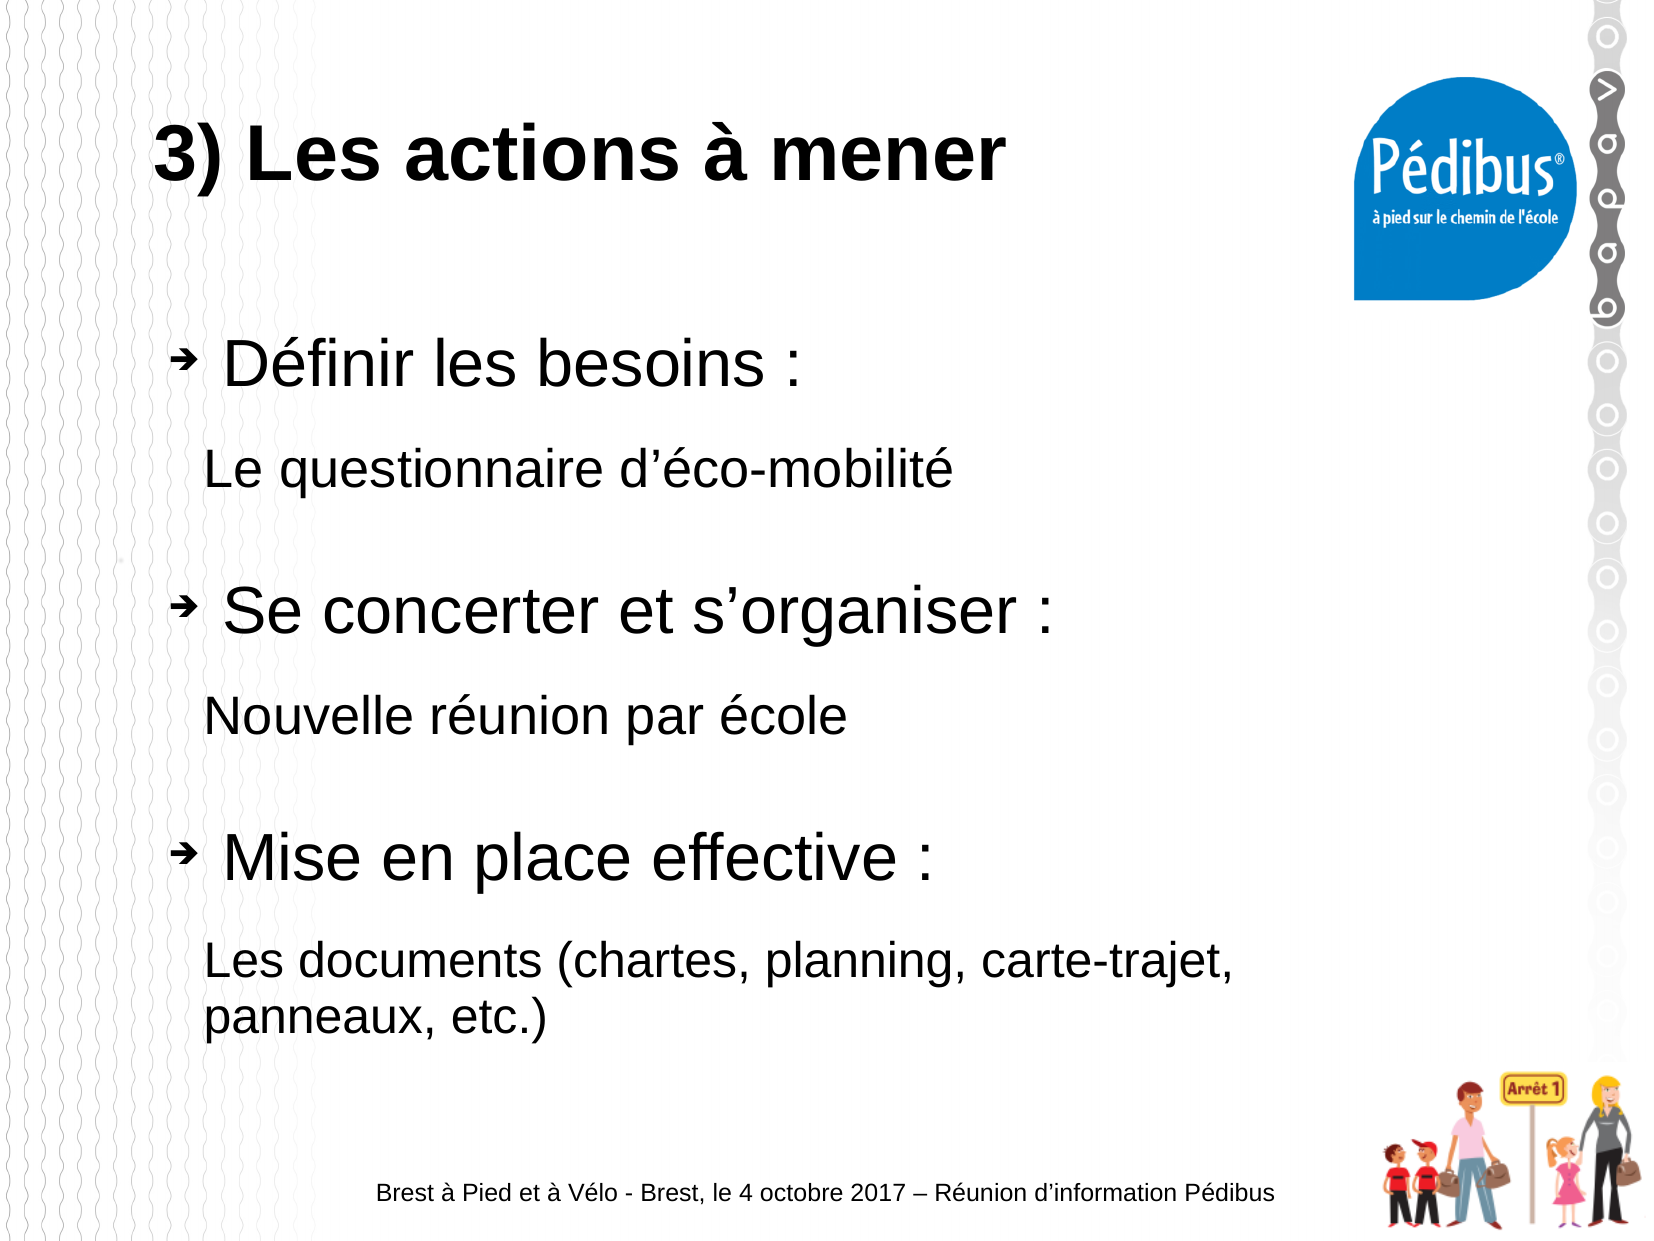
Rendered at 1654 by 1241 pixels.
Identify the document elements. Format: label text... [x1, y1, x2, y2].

text_box Définir les besoins : Le questionnaire d’éco-mobilité Se concerter et s’organiser : Nouvelle réunion par école Mise en place effective : Les documents (chartes, planning, carte-trajet, panneaux, etc.) [153, 318, 1430, 1049]
title 3) Les actions à mener [0, 49, 1489, 257]
text_box Brest à Pied et à Vélo - Brest, le 4 octobre 2017 – Réunion d’information Pédibus [159, 1169, 1368, 1217]
picture [0, 0, 1654, 1241]
